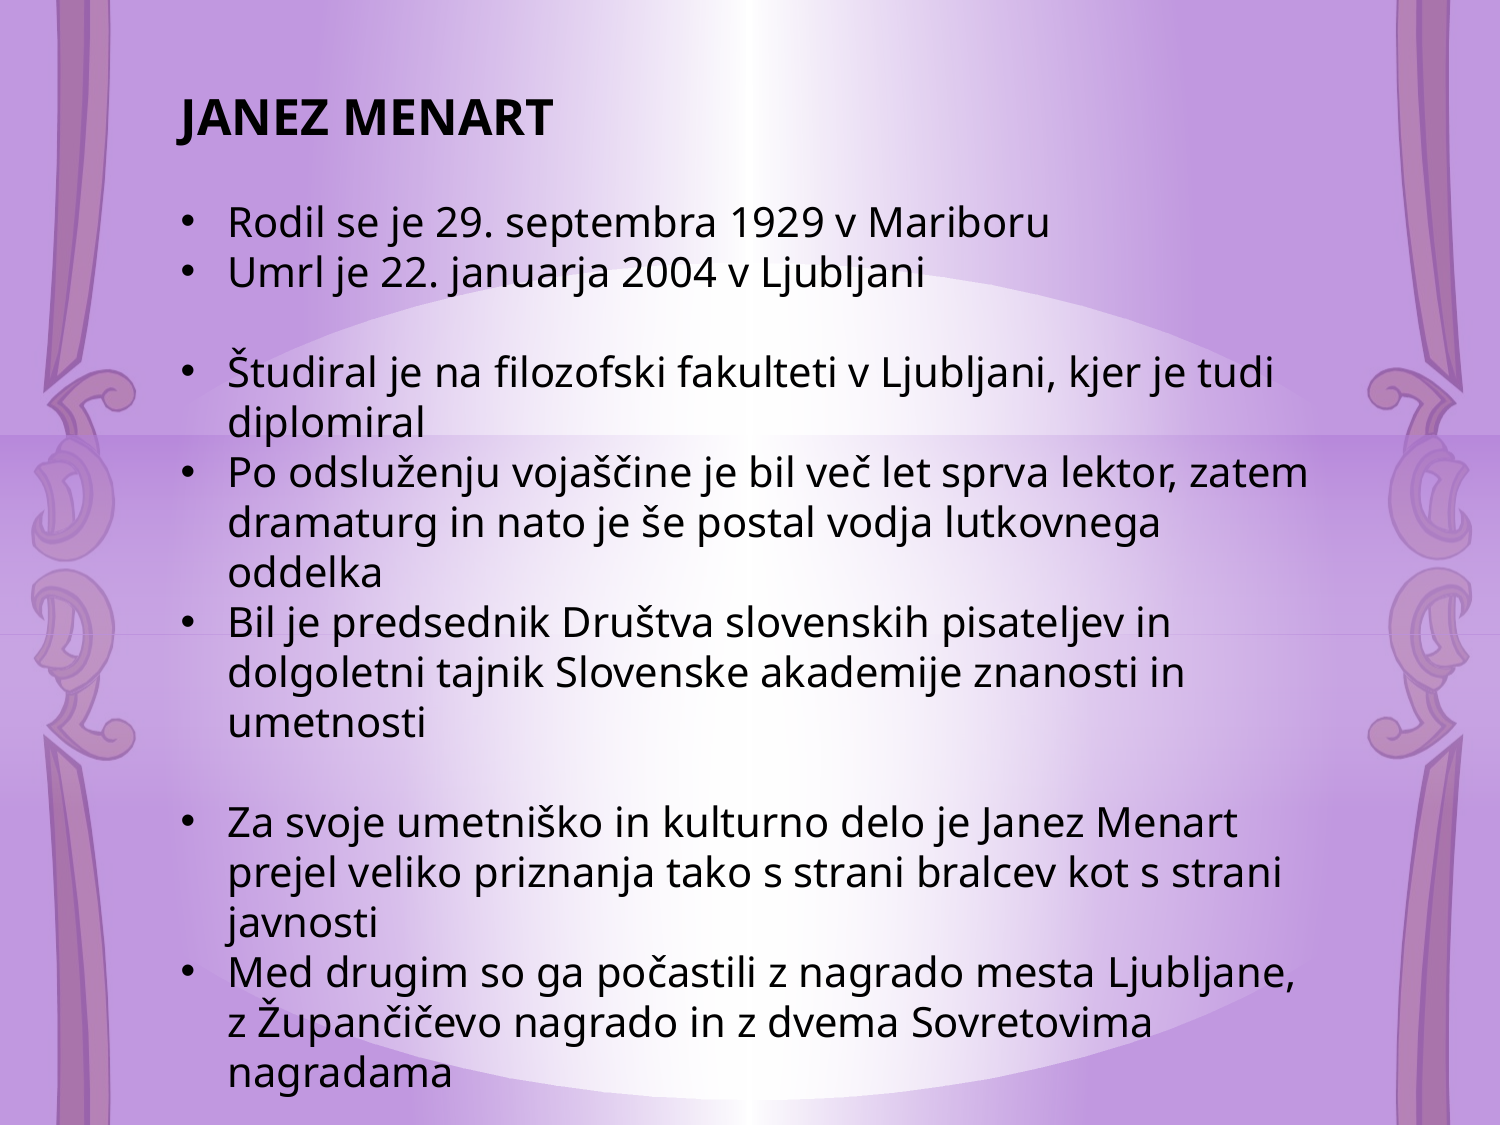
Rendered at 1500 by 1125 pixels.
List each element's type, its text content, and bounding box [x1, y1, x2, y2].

text_box JANEZ MENART Rodil se je 29. septembra 1929 v Mariboru Umrl je 22. januarja 2004 v Ljubljani Študiral je na filozofski fakulteti v Ljubljani, kjer je tudi diplomiral Po odsluženju vojaščine je bil več let sprva lektor, zatem dramaturg in nato je še postal vodja lutkovnega oddelka Bil je predsednik Društva slovenskih pisateljev in dolgoletni tajnik Slovenske akademije znanosti in umetnosti Za svoje umetniško in kulturno delo je Janez Menart prejel veliko priznanja tako s strani bralcev kot s strani javnosti Med drugim so ga počastili z nagrado mesta Ljubljane, z Župančičevo nagrado in z dvema Sovretovima nagradama [165, 78, 1336, 1125]
